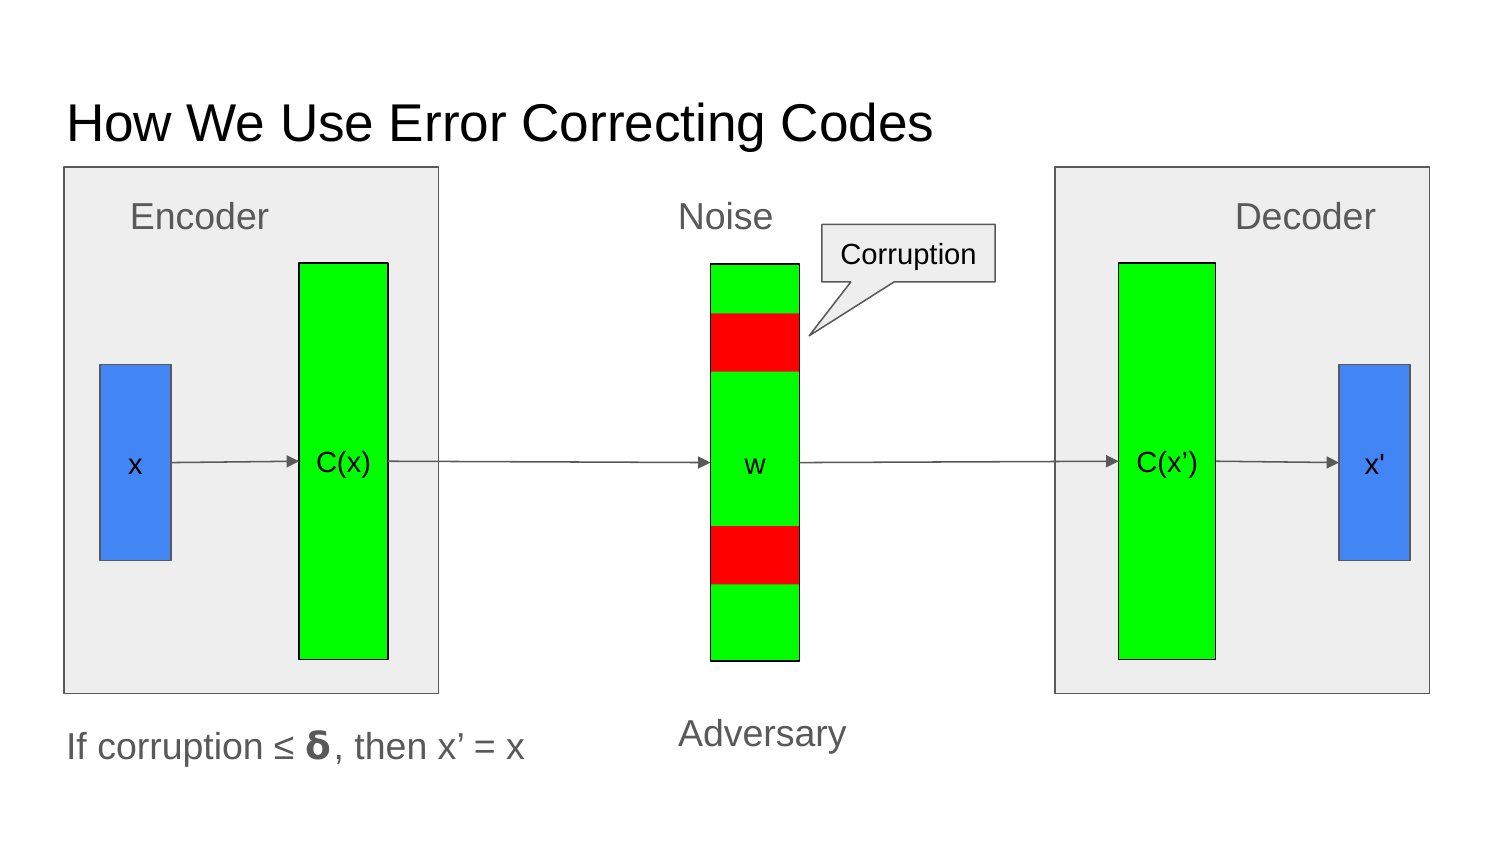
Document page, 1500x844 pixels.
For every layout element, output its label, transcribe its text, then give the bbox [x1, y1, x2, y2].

text_box [711, 526, 799, 585]
text_box If corruption ≤ 𝝳, then x’ = x [51, 706, 751, 816]
text_box Adversary [663, 693, 866, 769]
text_box [64, 167, 439, 694]
text_box [711, 313, 800, 372]
title How We Use Error Correcting Codes [51, 72, 1449, 167]
text_box C(x’) [1118, 262, 1216, 660]
text_box x' [1338, 364, 1411, 561]
text_box w [710, 264, 800, 661]
text_box C(x) [299, 262, 389, 660]
text_box Encoder [115, 176, 299, 252]
text_box [1054, 167, 1430, 694]
text_box Decoder [1219, 176, 1393, 252]
text_box Noise [663, 176, 806, 249]
text_box Corruption [809, 224, 996, 336]
text_box x [99, 364, 172, 561]
